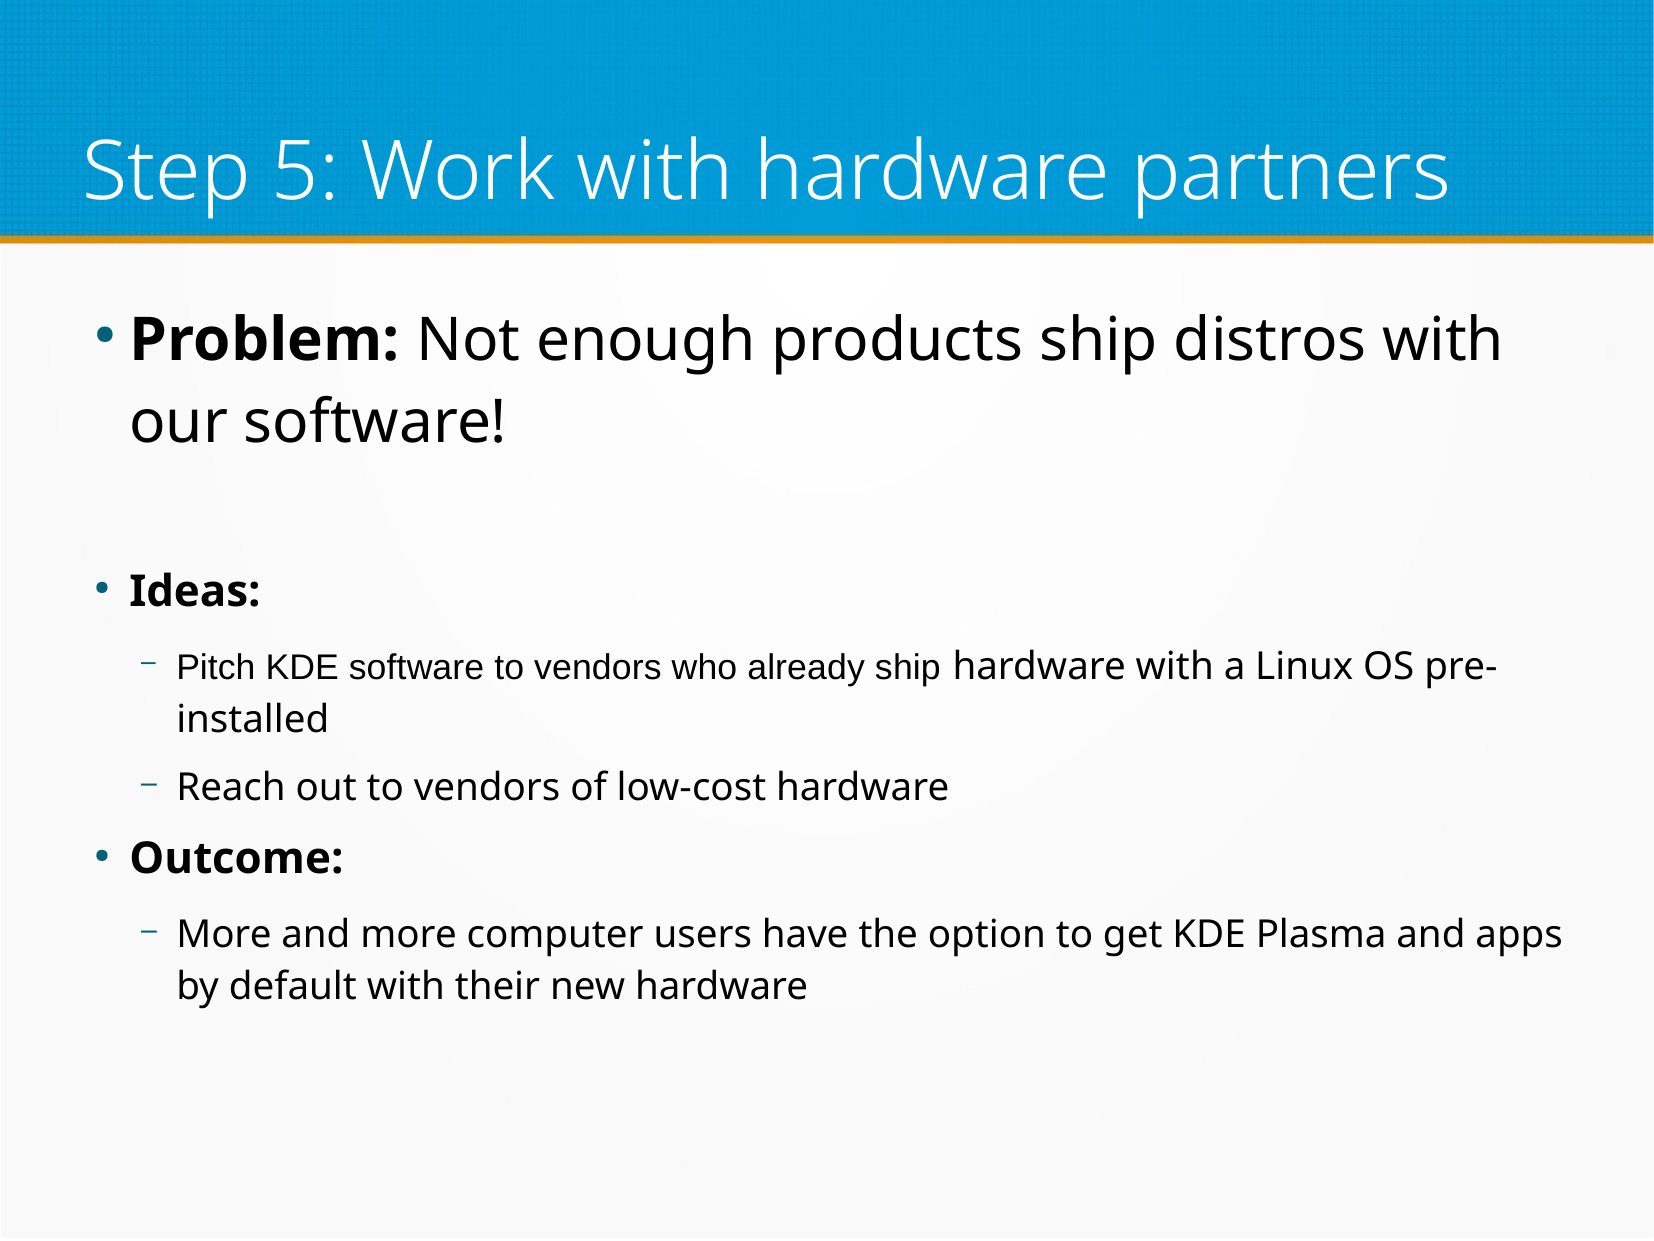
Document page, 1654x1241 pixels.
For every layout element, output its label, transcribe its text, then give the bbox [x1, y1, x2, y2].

picture [0, 233, 1654, 1241]
list Problem: Not enough products ship distros with our software! Ideas: Pitch KDE software to vendors who already ship hardware with a Linux OS pre-installed Reach out to vendors of low-cost hardware Outcome: More and more computer users have the option to get KDE Plasma and apps by default with their new hardware [82, 295, 1571, 1015]
title Step 5: Work with hardware partners [82, 83, 1531, 224]
